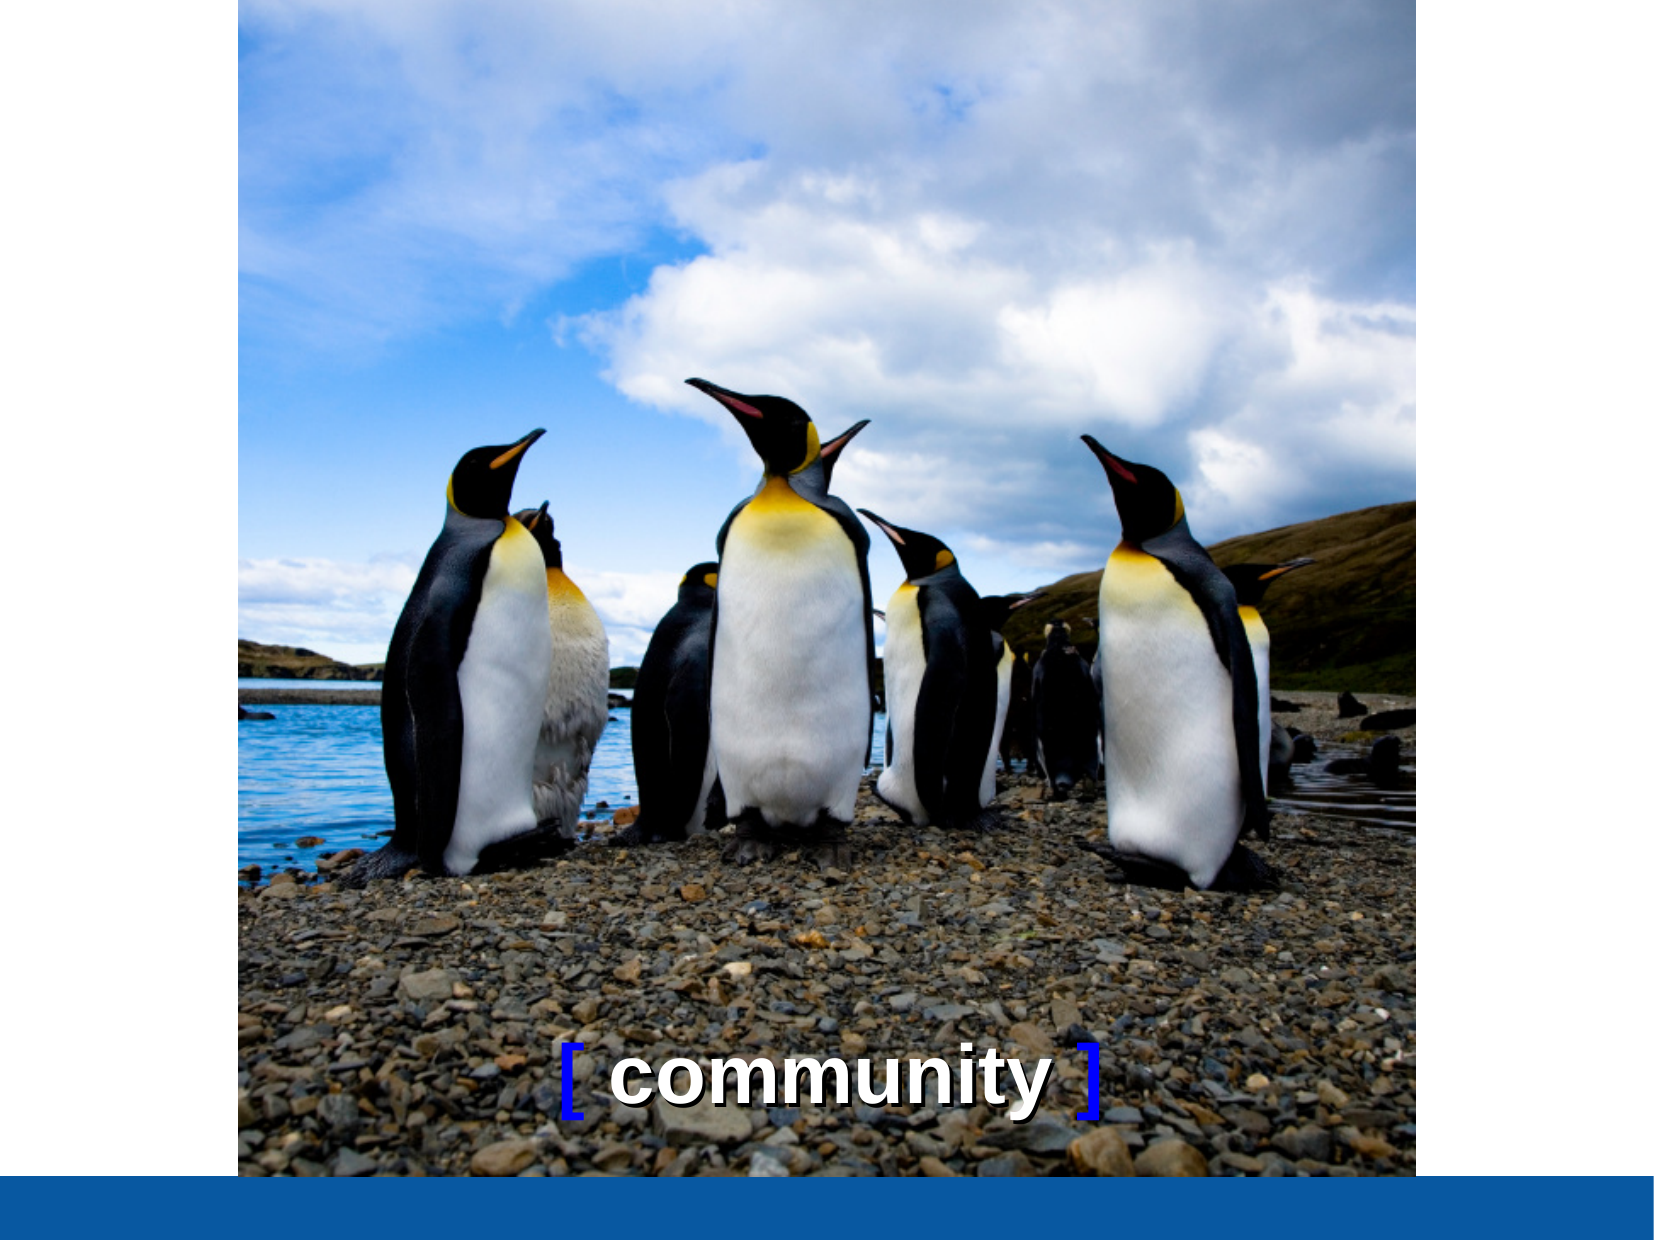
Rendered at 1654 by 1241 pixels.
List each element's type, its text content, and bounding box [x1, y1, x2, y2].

picture [238, 0, 1416, 1019]
title [ community ] [0, 1019, 1654, 1130]
picture [0, 1130, 1654, 1240]
